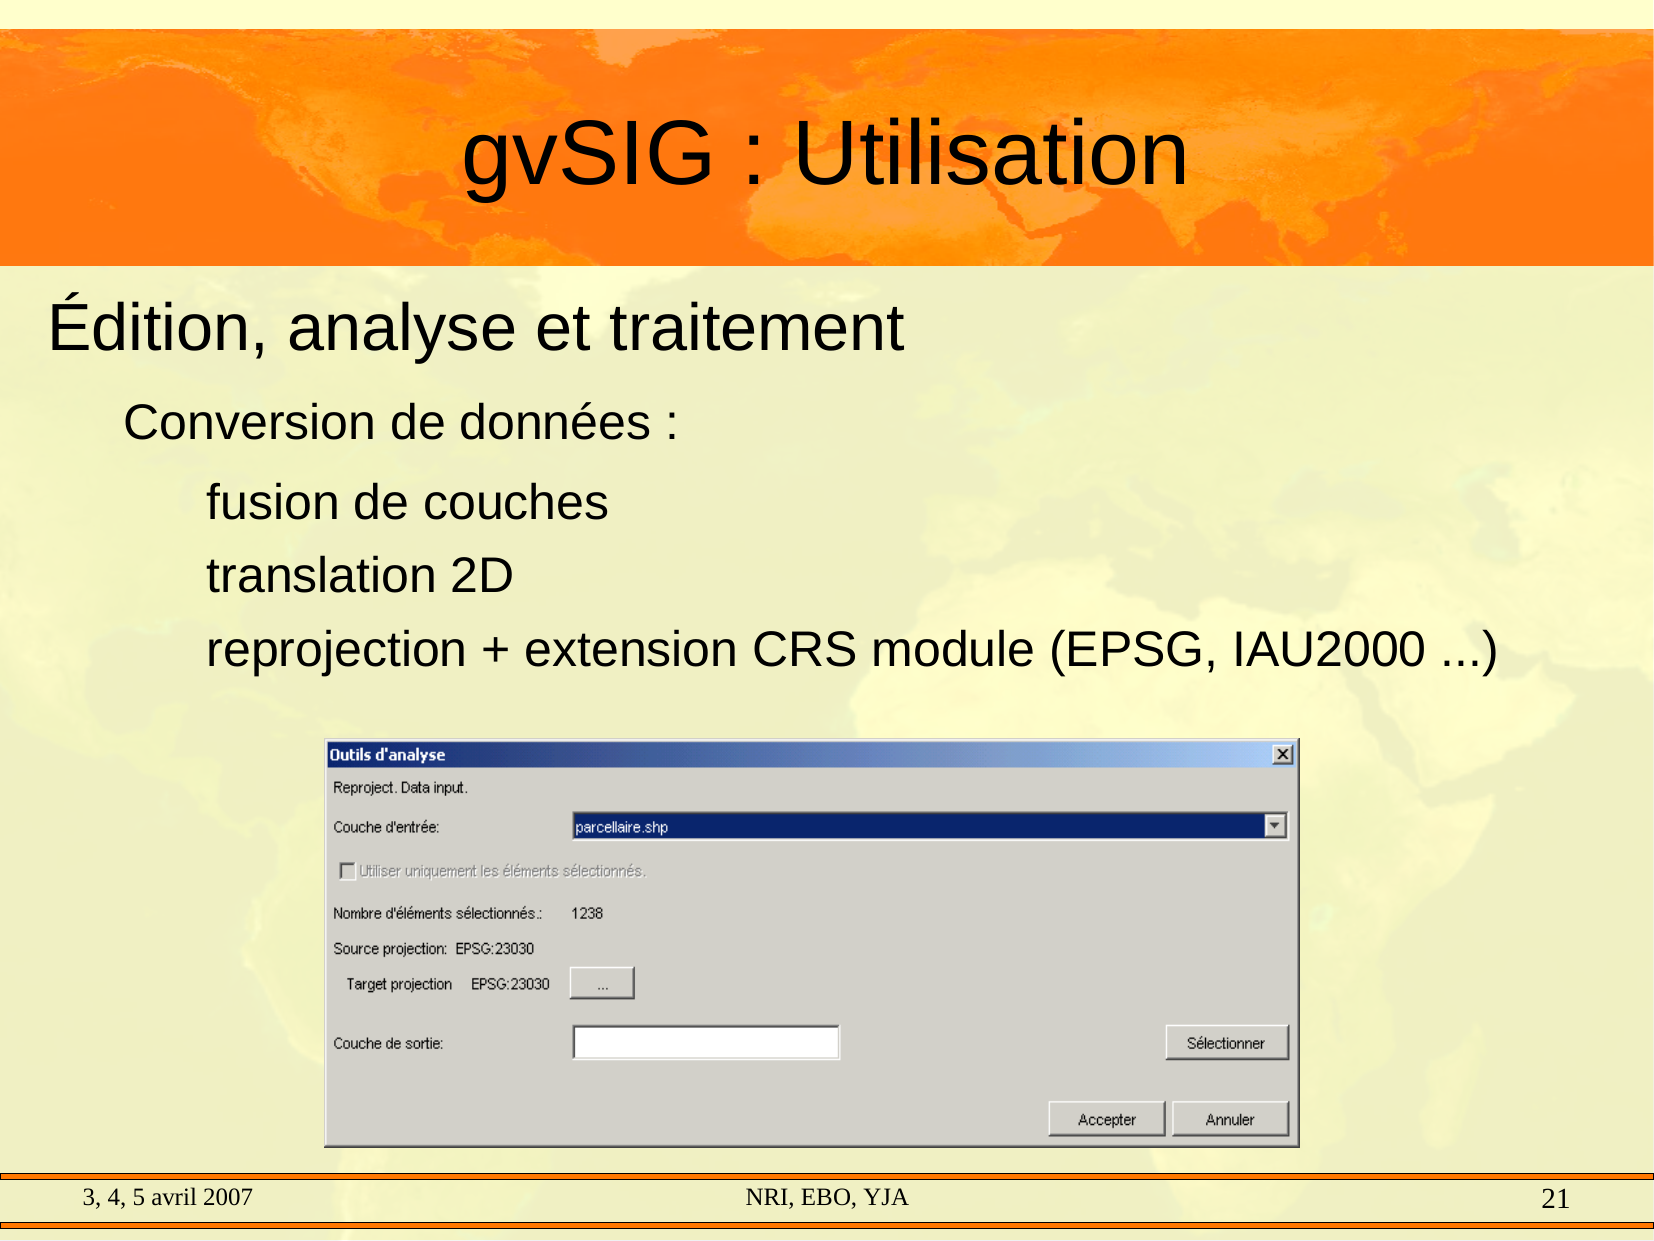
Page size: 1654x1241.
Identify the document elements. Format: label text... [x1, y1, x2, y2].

picture [324, 738, 1300, 1148]
picture [0, 29, 1654, 266]
title gvSIG : Utilisation [82, 49, 1571, 257]
list Édition, analyse et traitement Conversion de données : fusion de couches translation 2D reprojection + extension CRS module (EPSG, IAU2000 ...) [29, 290, 1571, 1109]
